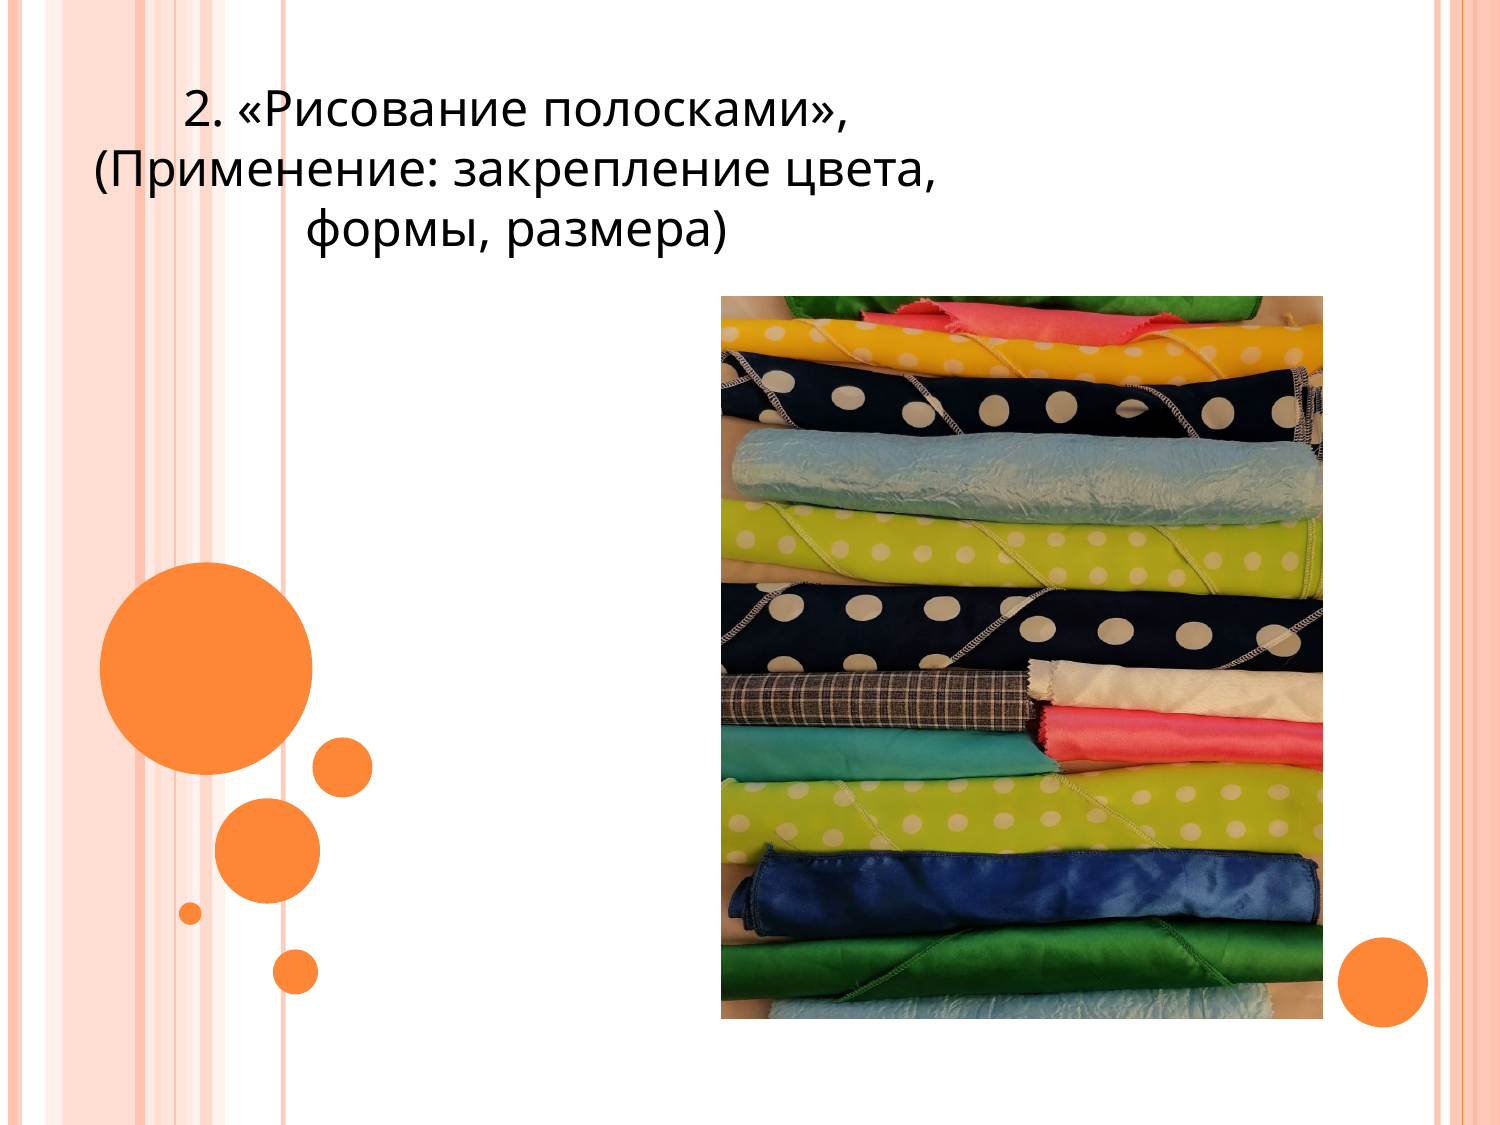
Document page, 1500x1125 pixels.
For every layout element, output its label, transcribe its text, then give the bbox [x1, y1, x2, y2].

text_box 2. «Рисование полосками», (Применение: закрепление цвета, формы, размера) [29, 23, 1004, 309]
picture [720, 295, 1323, 1019]
